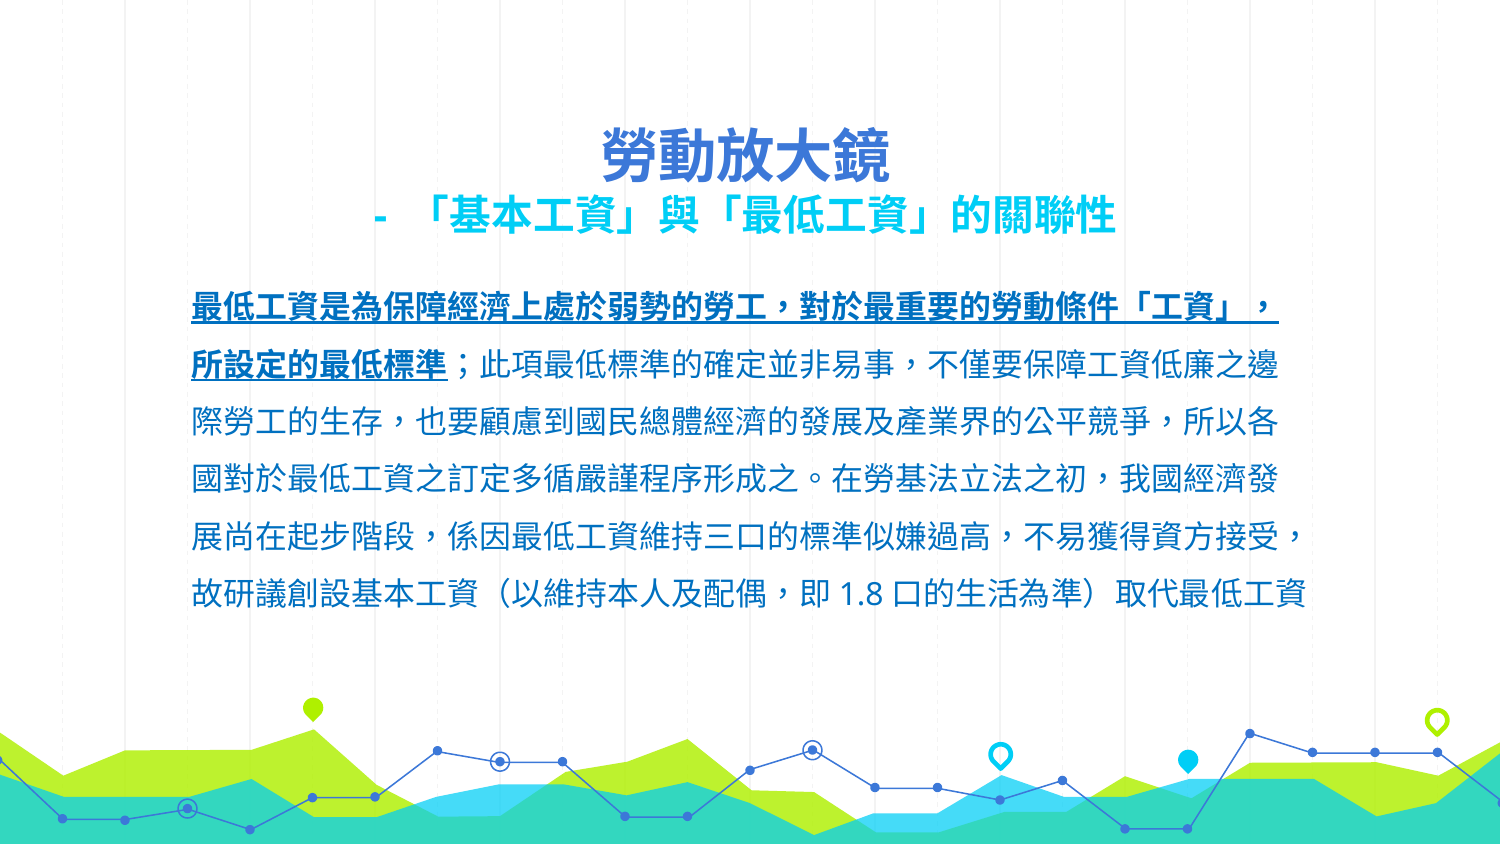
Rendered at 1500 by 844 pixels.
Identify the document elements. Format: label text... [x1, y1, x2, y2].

list 最低工資是為保障經濟上處於弱勢的勞工，對於最重要的勞動條件「工資」，所設定的最低標準；此項最低標準的確定並非易事，不僅要保障工資低廉之邊際勞工的生存，也要顧慮到國民總體經濟的發展及產業界的公平競爭，所以各國對於最低工資之訂定多循嚴謹程序形成之。在勞基法立法之初，我國經濟發展尚在起步階段，係因最低工資維持三口的標準似嫌過高，不易獲得資方接受，故研議創設基本工資（以維持本人及配偶，即1.8口的生活為準）取代最低工資 [176, 252, 1325, 682]
title 勞動放大鏡 - 「基本工資」與「最低工資」的關聯性 [171, 103, 1320, 222]
